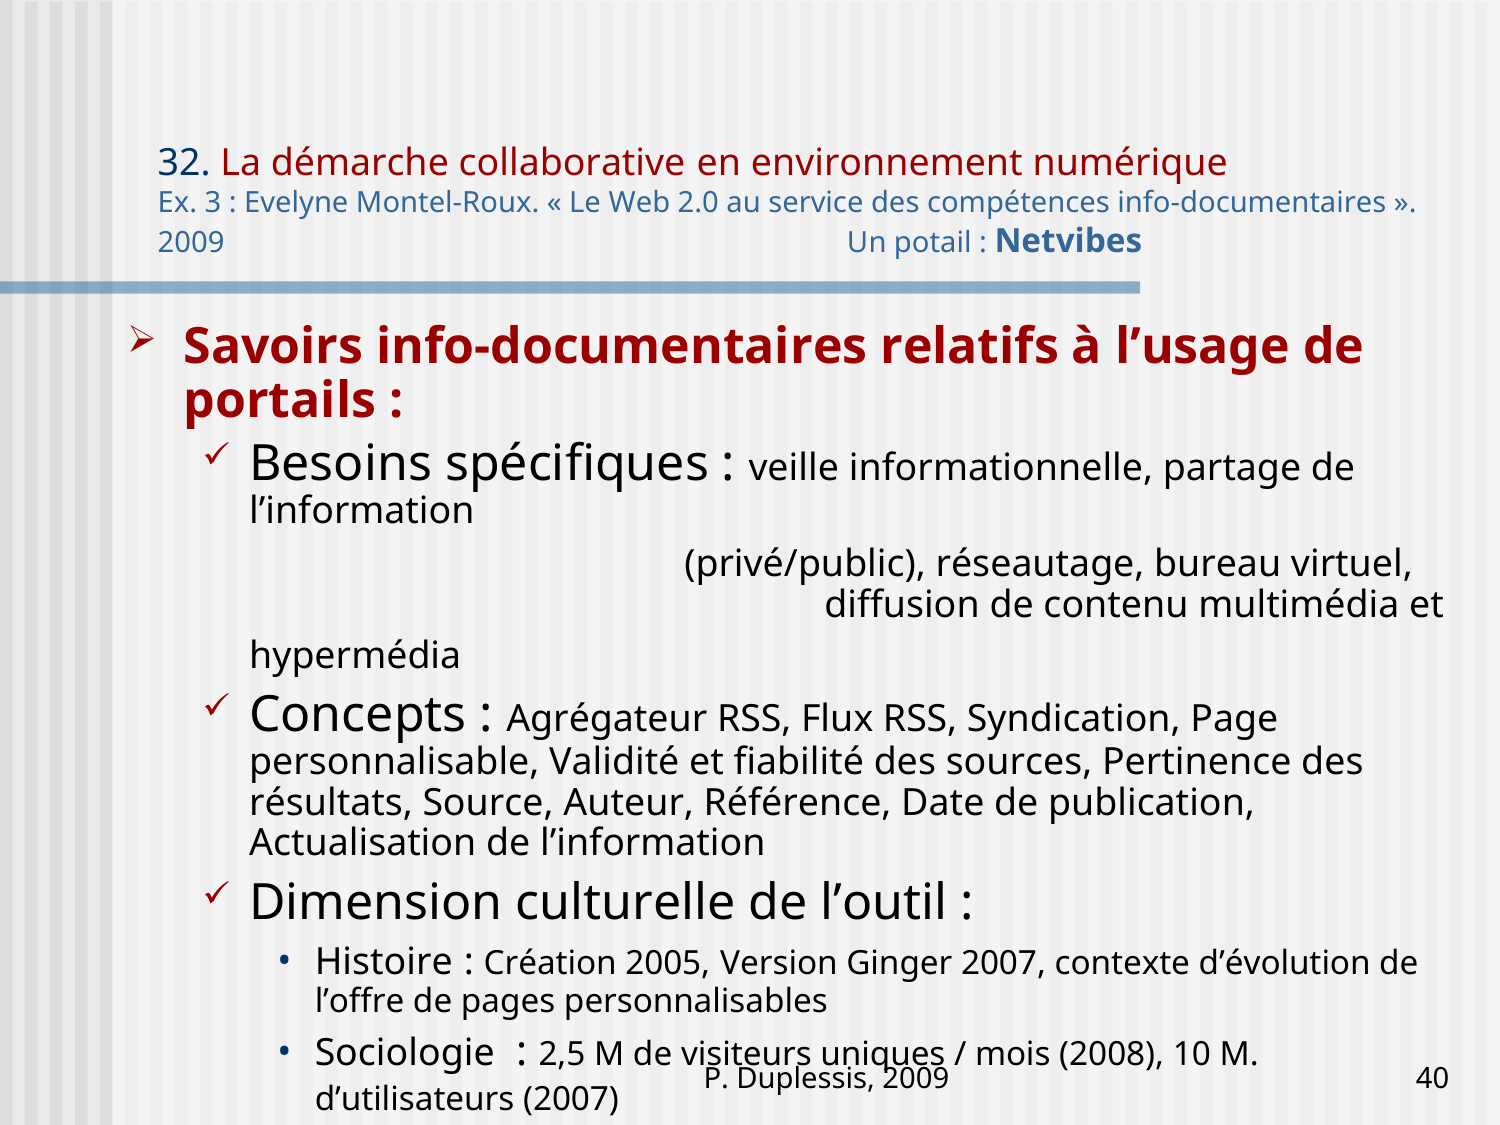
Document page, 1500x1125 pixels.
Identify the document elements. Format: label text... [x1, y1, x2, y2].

title 32. La démarche collaborative en environnement numérique Ex. 3 : Evelyne Montel-Roux. « Le Web 2.0 au service des compétences info-documentaires ». 2009 Un potail : Netvibes [142, 126, 1482, 267]
list Savoirs info-documentaires relatifs à l’usage de portails : Besoins spécifiques : veille informationnelle, partage de l’information (privé/public), réseautage, bureau virtuel, diffusion de contenu multimédia et hypermédia Concepts : Agrégateur RSS, Flux RSS, Syndication, Page personnalisable, Validité et fiabilité des sources, Pertinence des résultats, Source, Auteur, Référence, Date de publication, Actualisation de l’information Dimension culturelle de l’outil : Histoire : Création 2005, Version Ginger 2007, contexte d’évolution de l’offre de pages personnalisables Sociologie : 2,5 M de visiteurs uniques / mois (2008), 10 M. d’utilisateurs (2007) Droit : ? Technologie : RSS, Widgets, Mashups, Economie : Capital : 16 M $ ; Widgets sponsorisés (enchères, clics) ; « transformer un concept en business » [112, 312, 1481, 1125]
